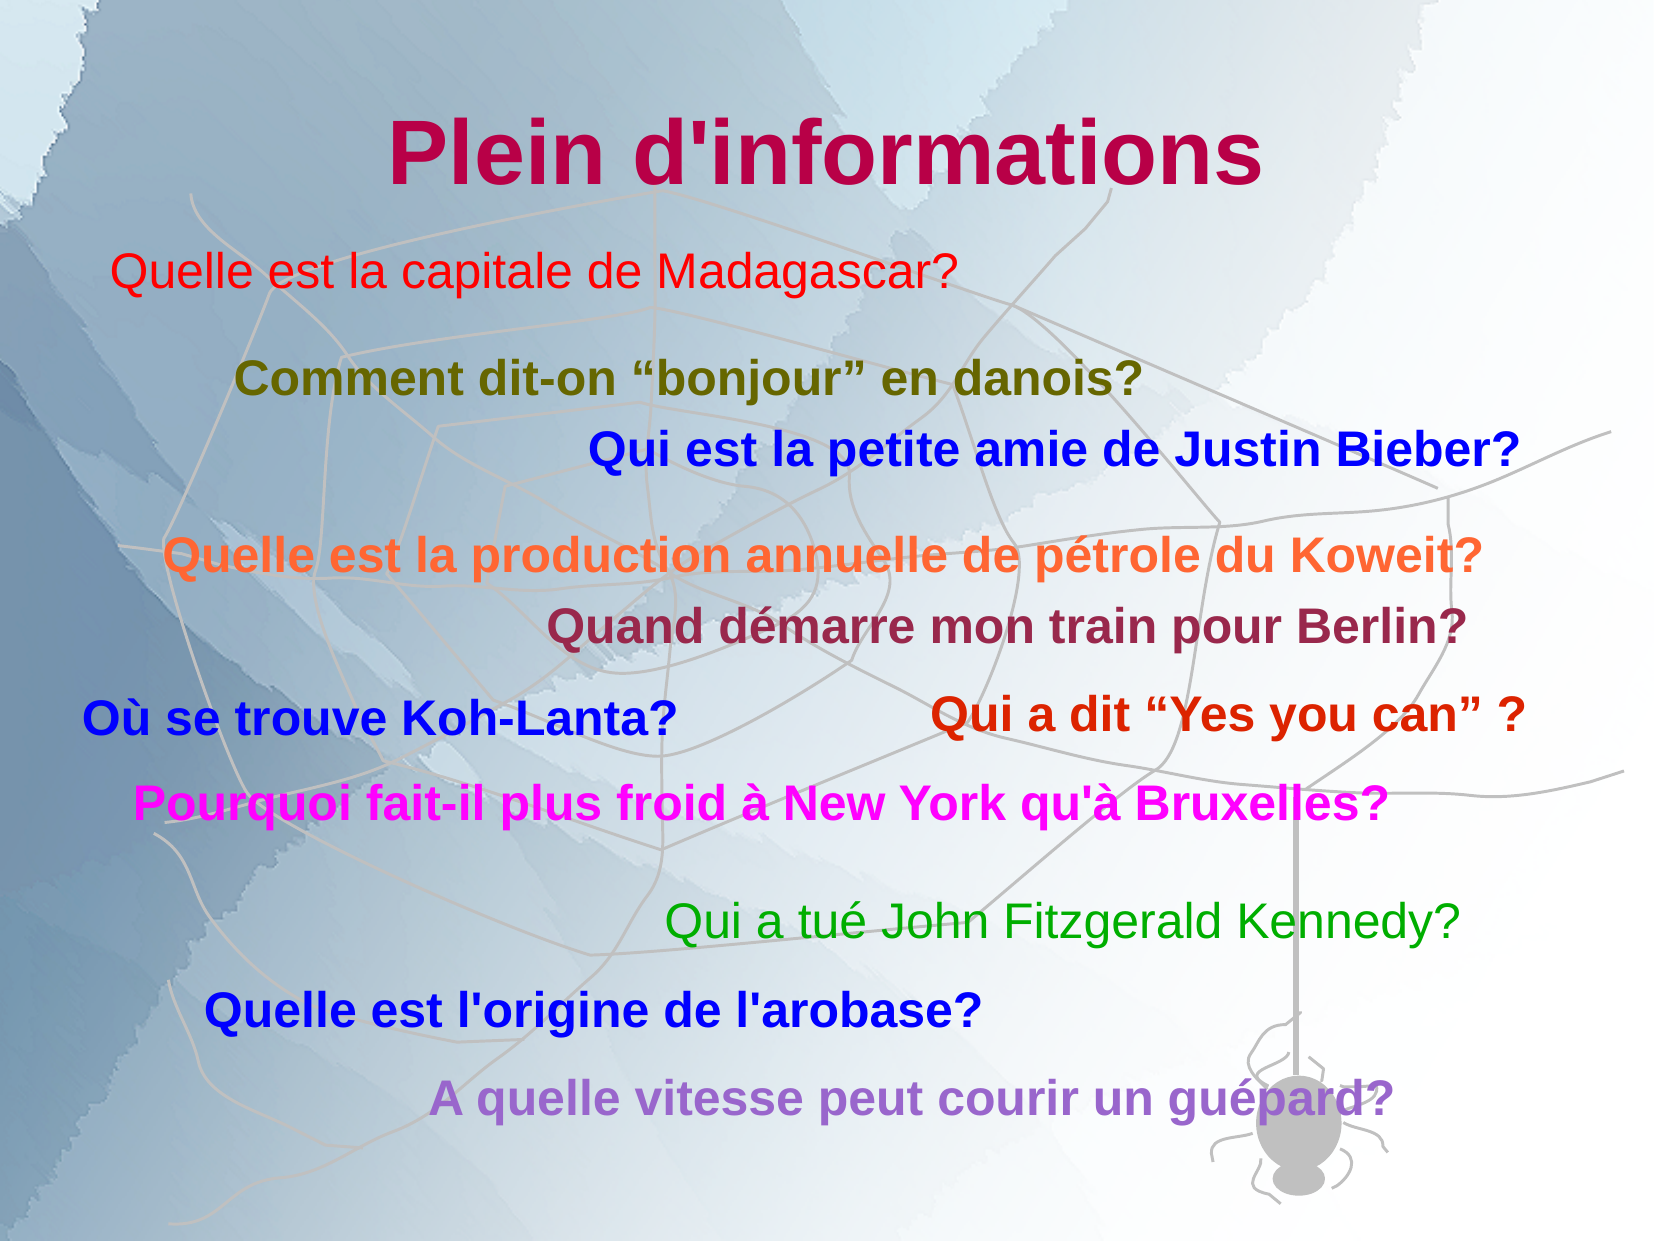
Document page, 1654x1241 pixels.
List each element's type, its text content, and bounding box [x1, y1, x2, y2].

text_box Quelle est la capitale de Madagascar? [94, 236, 975, 307]
text_box Qui a tué John Fitzgerald Kennedy? [649, 885, 1477, 957]
picture [0, 0, 1654, 1241]
text_box Qui est la petite amie de Justin Bieber? [573, 413, 1565, 485]
text_box Quand démarre mon train pour Berlin? [531, 590, 1524, 662]
text_box Qui a dit “Yes you can” ? [915, 679, 1543, 750]
text_box [1258, 1134, 1339, 1195]
title Plein d'informations [82, 49, 1571, 257]
text_box Où se trouve Koh-Lanta? [67, 683, 1059, 754]
text_box Comment dit-on “bonjour” en danois? [218, 342, 1211, 414]
text_box Quelle est l'origine de l'arobase? [189, 974, 1182, 1046]
text_box Quelle est la production annuelle de pétrole du Koweit? [147, 519, 1506, 591]
text_box A quelle vitesse peut courir un guépard? [413, 1062, 1506, 1134]
text_box Pourquoi fait-il plus froid à New York qu'à Bruxelles? [118, 767, 1565, 839]
